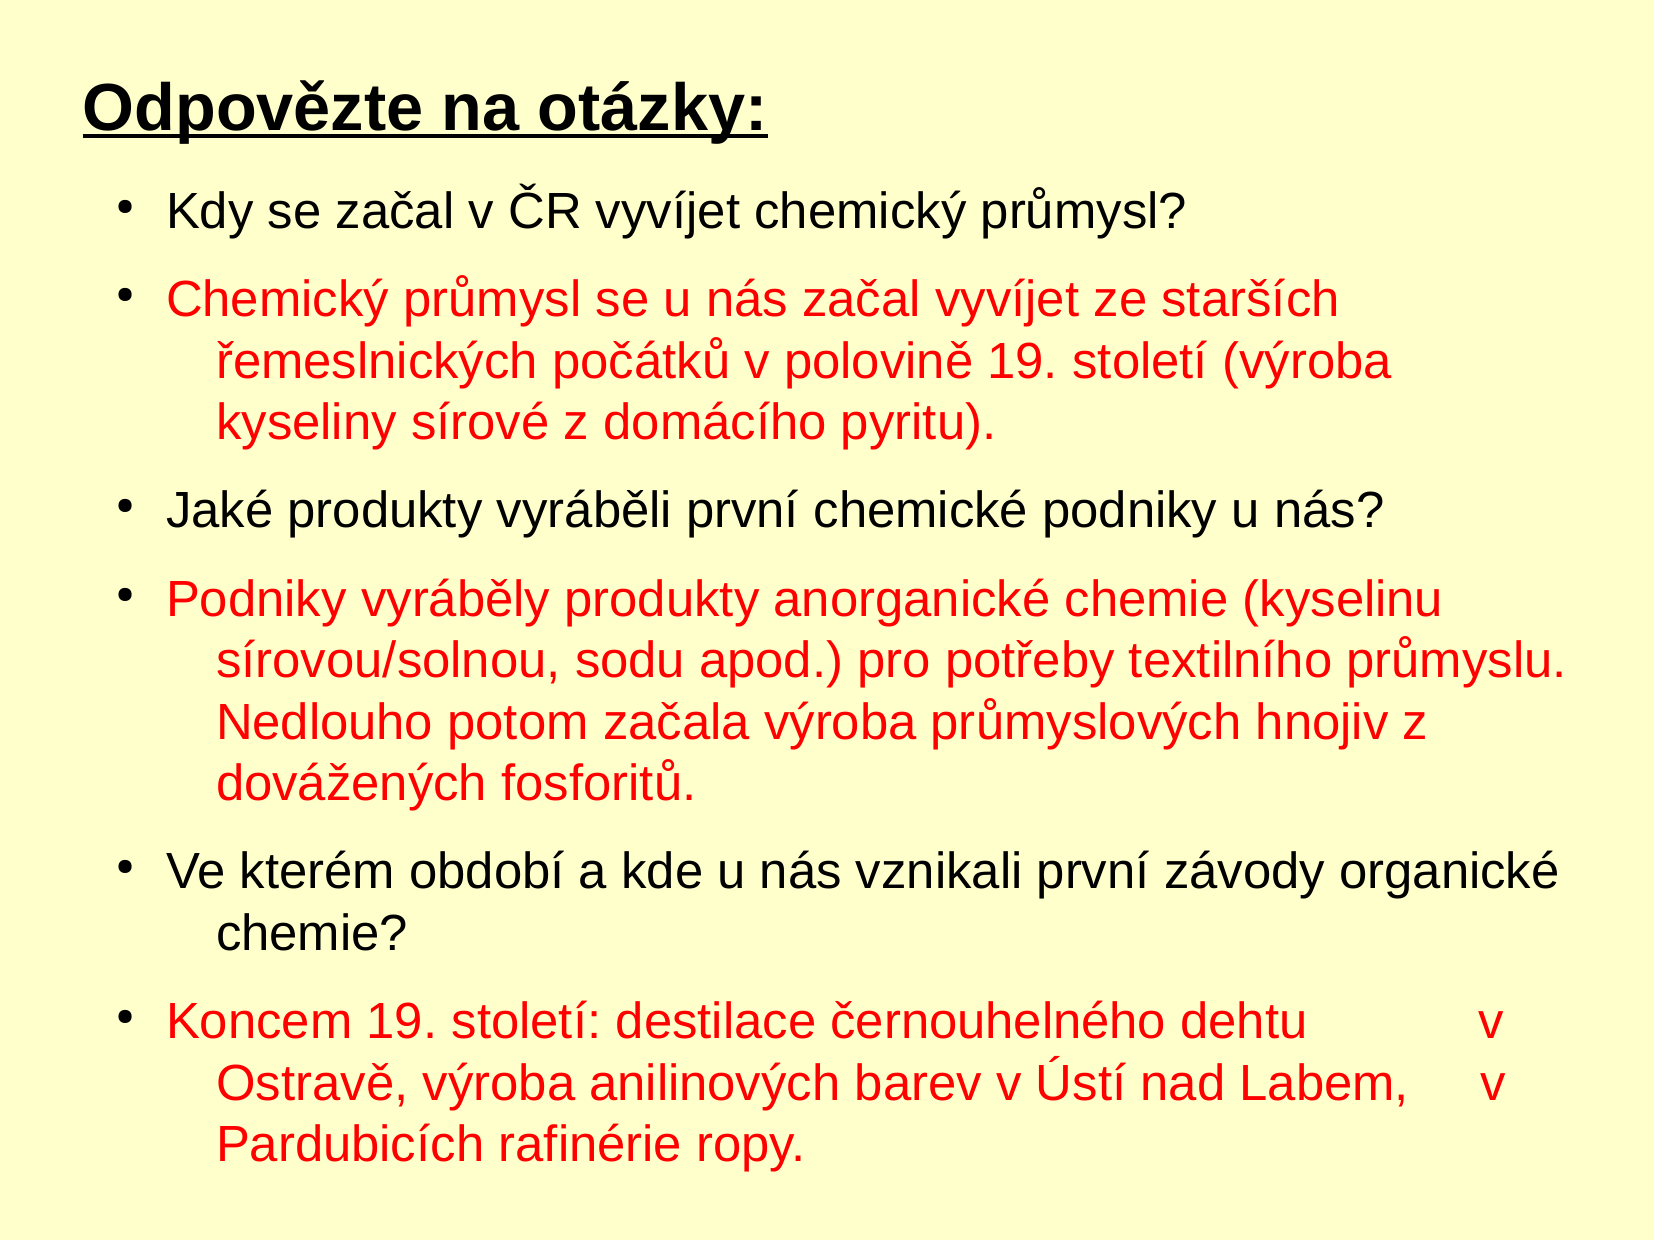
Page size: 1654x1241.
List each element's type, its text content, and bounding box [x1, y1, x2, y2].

title Odpovězte na otázky: [82, 0, 1571, 177]
list Kdy se začal v ČR vyvíjet chemický průmysl? Chemický průmysl se u nás začal vyvíjet ze starších řemeslnických počátků v polovině 19. století (výroba kyseliny sírové z domácího pyritu). Jaké produkty vyráběli první chemické podniky u nás? Podniky vyráběly produkty anorganické chemie (kyselinu sírovou/solnou, sodu apod.) pro potřeby textilního průmyslu. Nedlouho potom začala výroba průmyslových hnojiv z dovážených fosforitů. Ve kterém období a kde u nás vznikali první závody organické chemie? Koncem 19. století: destilace černouhelného dehtu v Ostravě, výroba anilinových barev v Ústí nad Labem, v Pardubicích rafinérie ropy. [82, 177, 1571, 1173]
